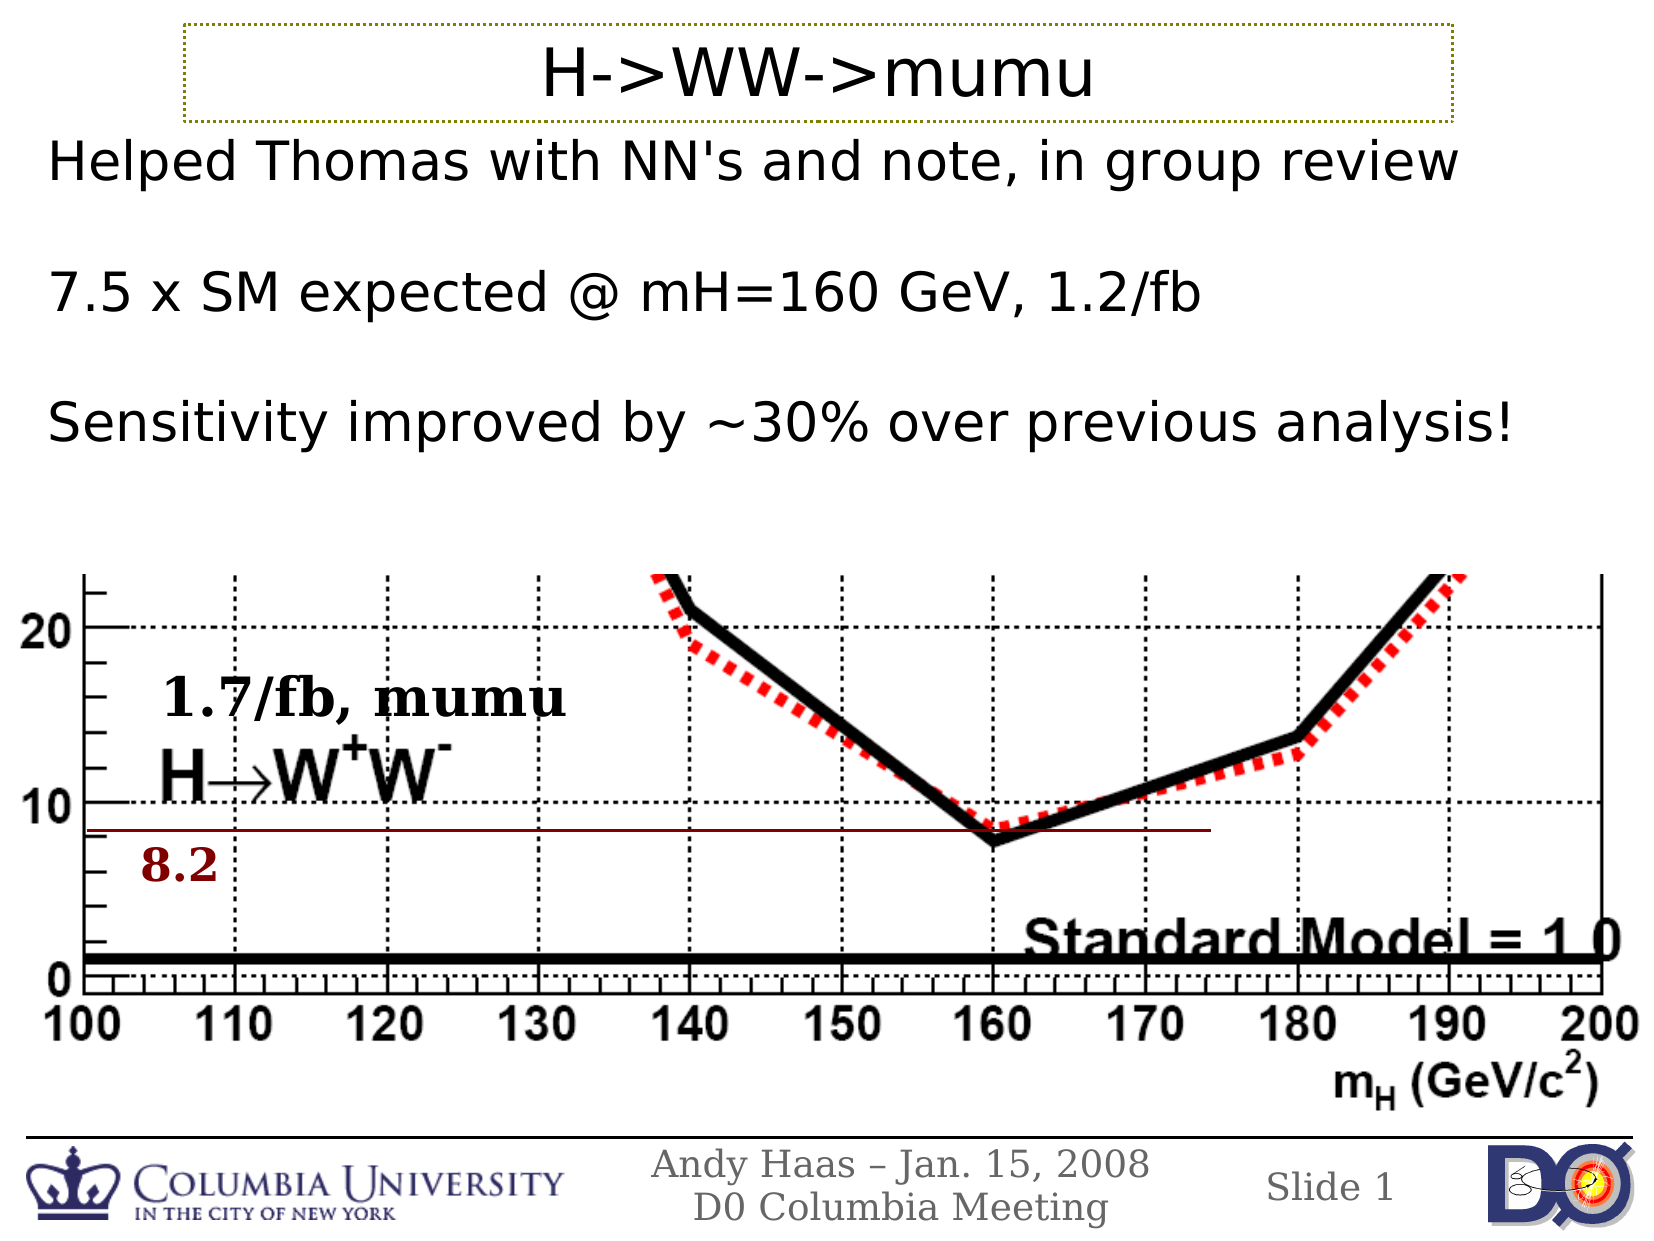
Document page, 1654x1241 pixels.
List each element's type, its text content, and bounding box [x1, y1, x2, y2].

picture [1479, 1140, 1639, 1233]
text_box 8.2 [140, 838, 220, 893]
picture [0, 574, 1654, 1127]
list Helped Thomas with NN's and note, in group review 7.5 x SM expected @ mH=160 GeV, 1.2/fb Sensitivity improved by ~30% over previous analysis! [30, 140, 1600, 574]
text_box 1.7/fb, mumu [160, 665, 569, 730]
title H->WW->mumu [184, 24, 1453, 122]
picture [26, 1146, 565, 1220]
